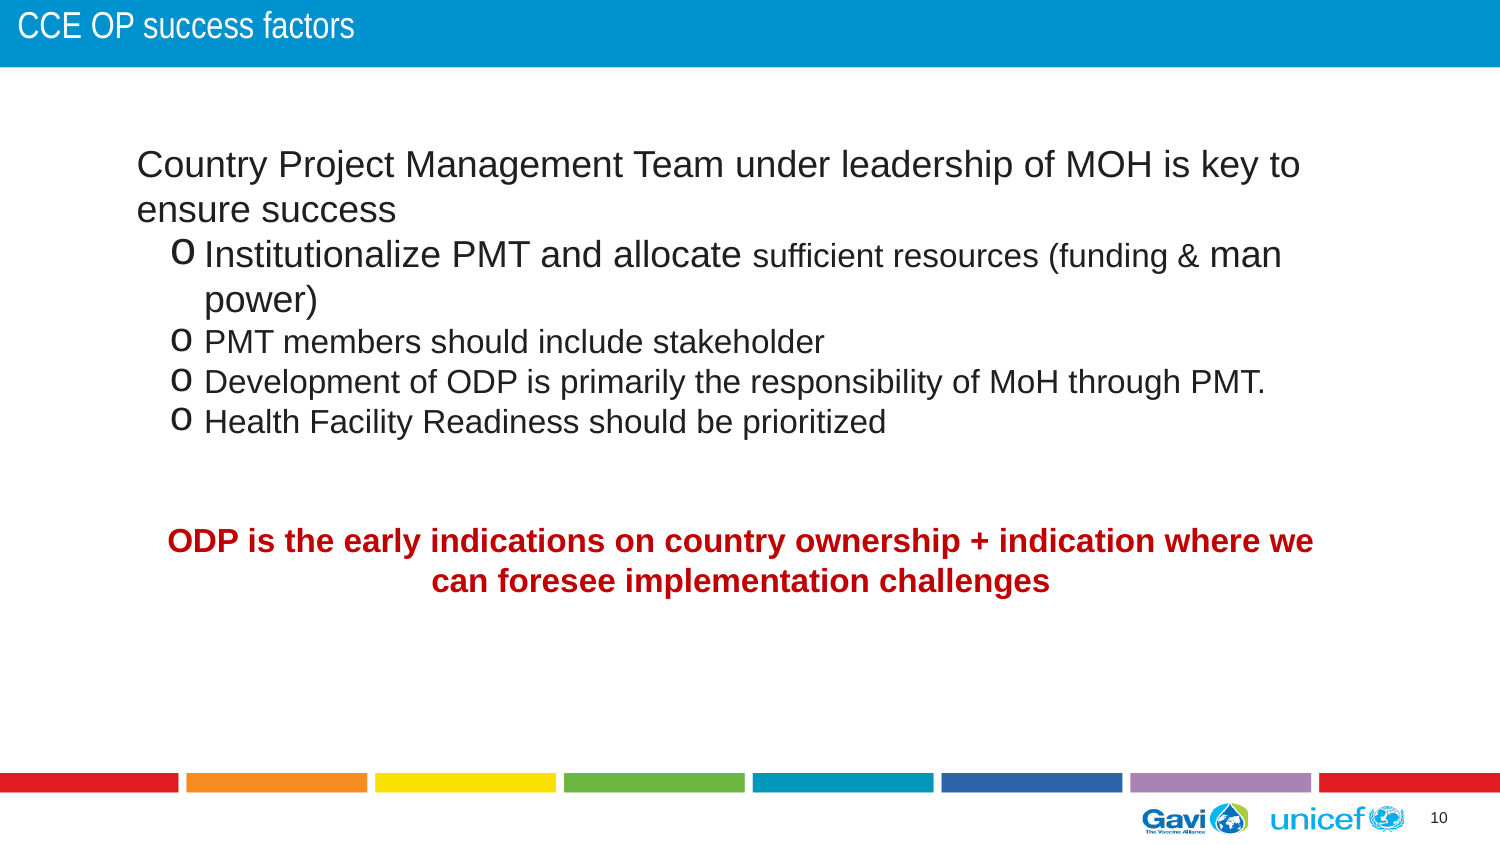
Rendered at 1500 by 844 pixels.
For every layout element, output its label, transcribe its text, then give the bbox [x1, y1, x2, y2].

text_box CCE OP success factors [17, 0, 1062, 46]
text_box Country Project Management Team under leadership of MOH is key to ensure success Institutionalize PMT and allocate sufficient resources (funding & man power) PMT members should include stakeholder Development of ODP is primarily the responsibility of MoH through PMT. Health Facility Readiness should be prioritized ODP is the early indications on country ownership + indication where we can foresee implementation challenges [121, 132, 1361, 696]
picture [0, 773, 1500, 795]
